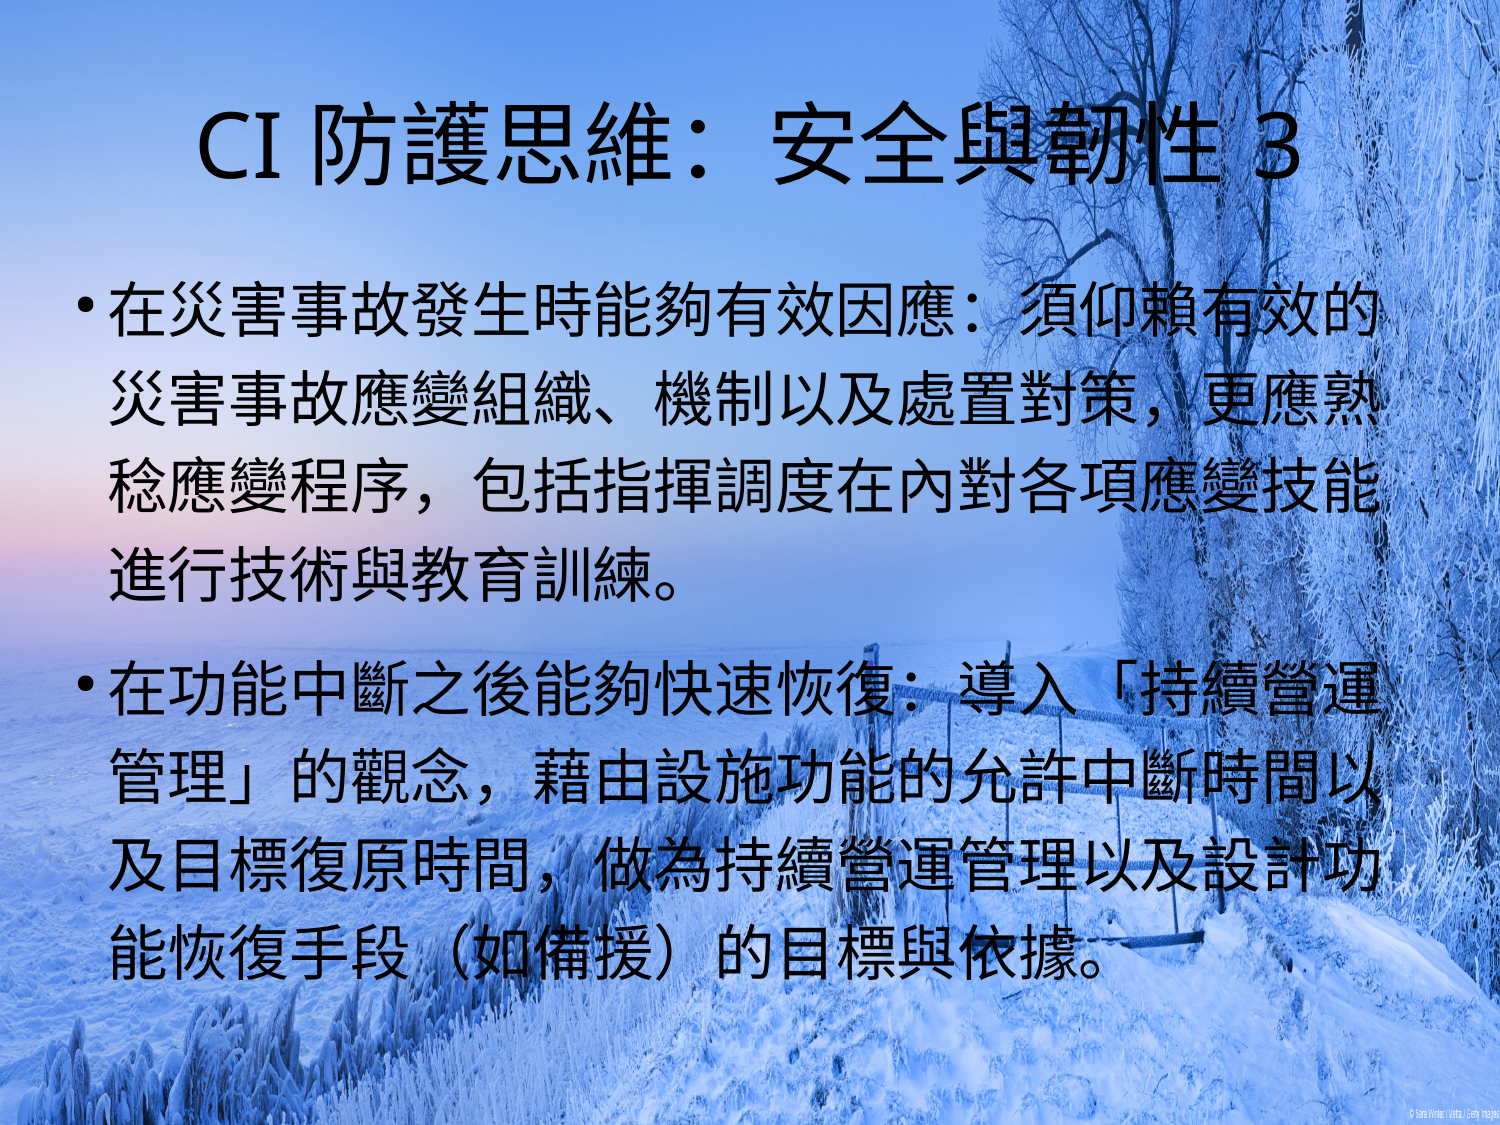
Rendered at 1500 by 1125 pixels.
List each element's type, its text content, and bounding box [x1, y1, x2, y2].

list 在災害事故發生時能夠有效因應：須仰賴有效的災害事故應變組織、機制以及處置對策，更應熟稔應變程序，包括指揮調度在內對各項應變技能進行技術與教育訓練。 在功能中斷之後能夠快速恢復：導入「持續營運管理」的觀念，藉由設施功能的允許中斷時間以及目標復原時間，做為持續營運管理以及設計功能恢復手段（如備援）的目標與依據。 [75, 262, 1425, 1005]
picture [0, 0, 1500, 1125]
title CI防護思維：安全與韌性3 [75, 45, 1425, 233]
